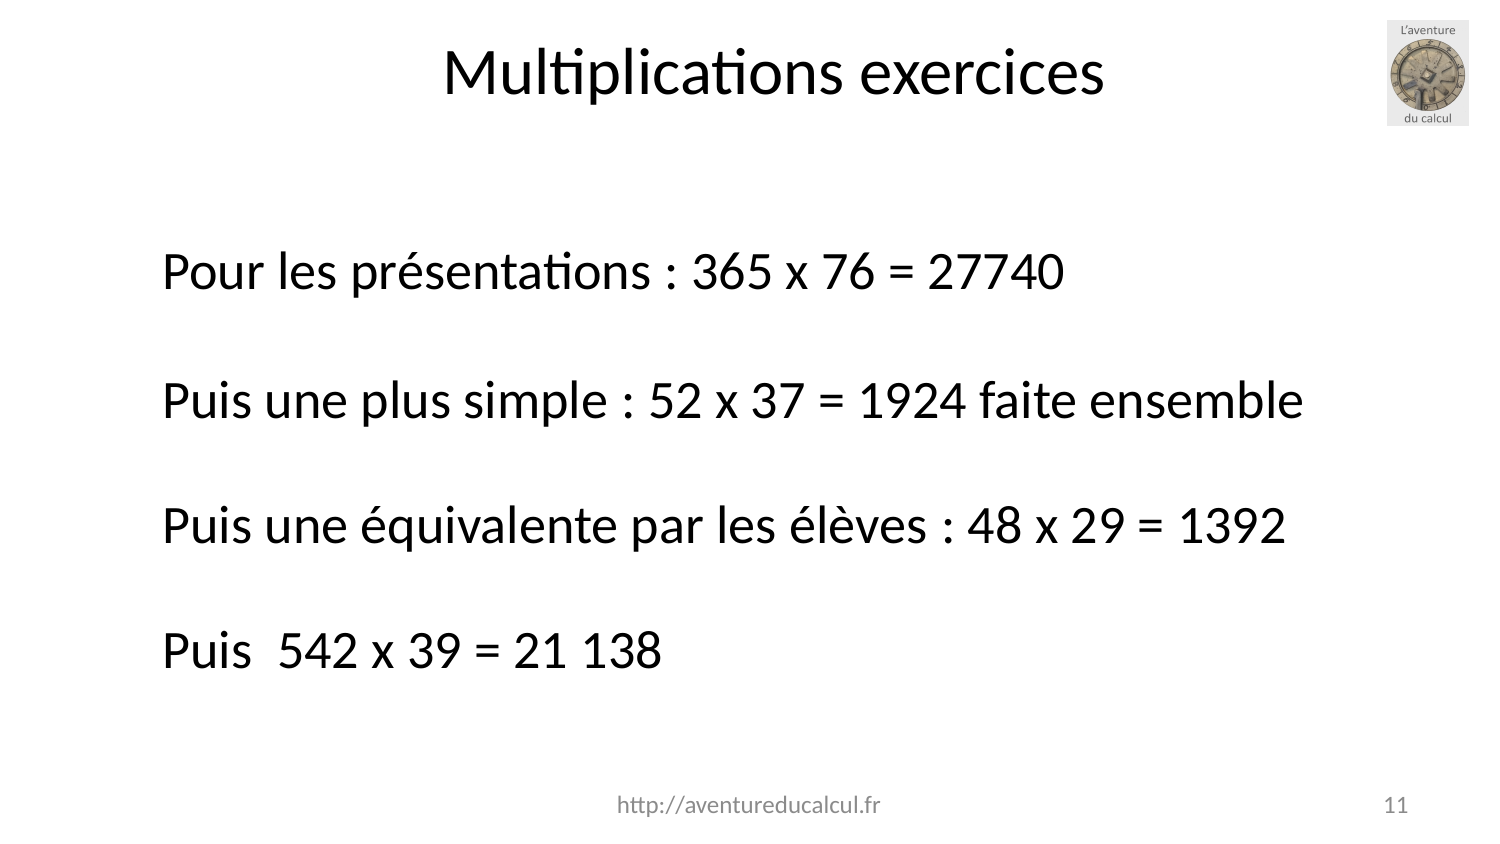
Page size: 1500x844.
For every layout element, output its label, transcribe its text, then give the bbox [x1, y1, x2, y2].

text_box http://aventureducalcul.fr [512, 782, 986, 826]
text_box Multiplications exercices [99, 8, 1449, 148]
text_box <numéro> [1074, 782, 1424, 826]
text_box Pour les présentations : 365 x 76 = 27740 Puis une plus simple : 52 x 37 = 1924 faite ensemble Puis une équivalente par les élèves : 48 x 29 = 1392 Puis 542 x 39 = 21 138 [147, 233, 1329, 752]
picture [1449, 20, 1469, 126]
